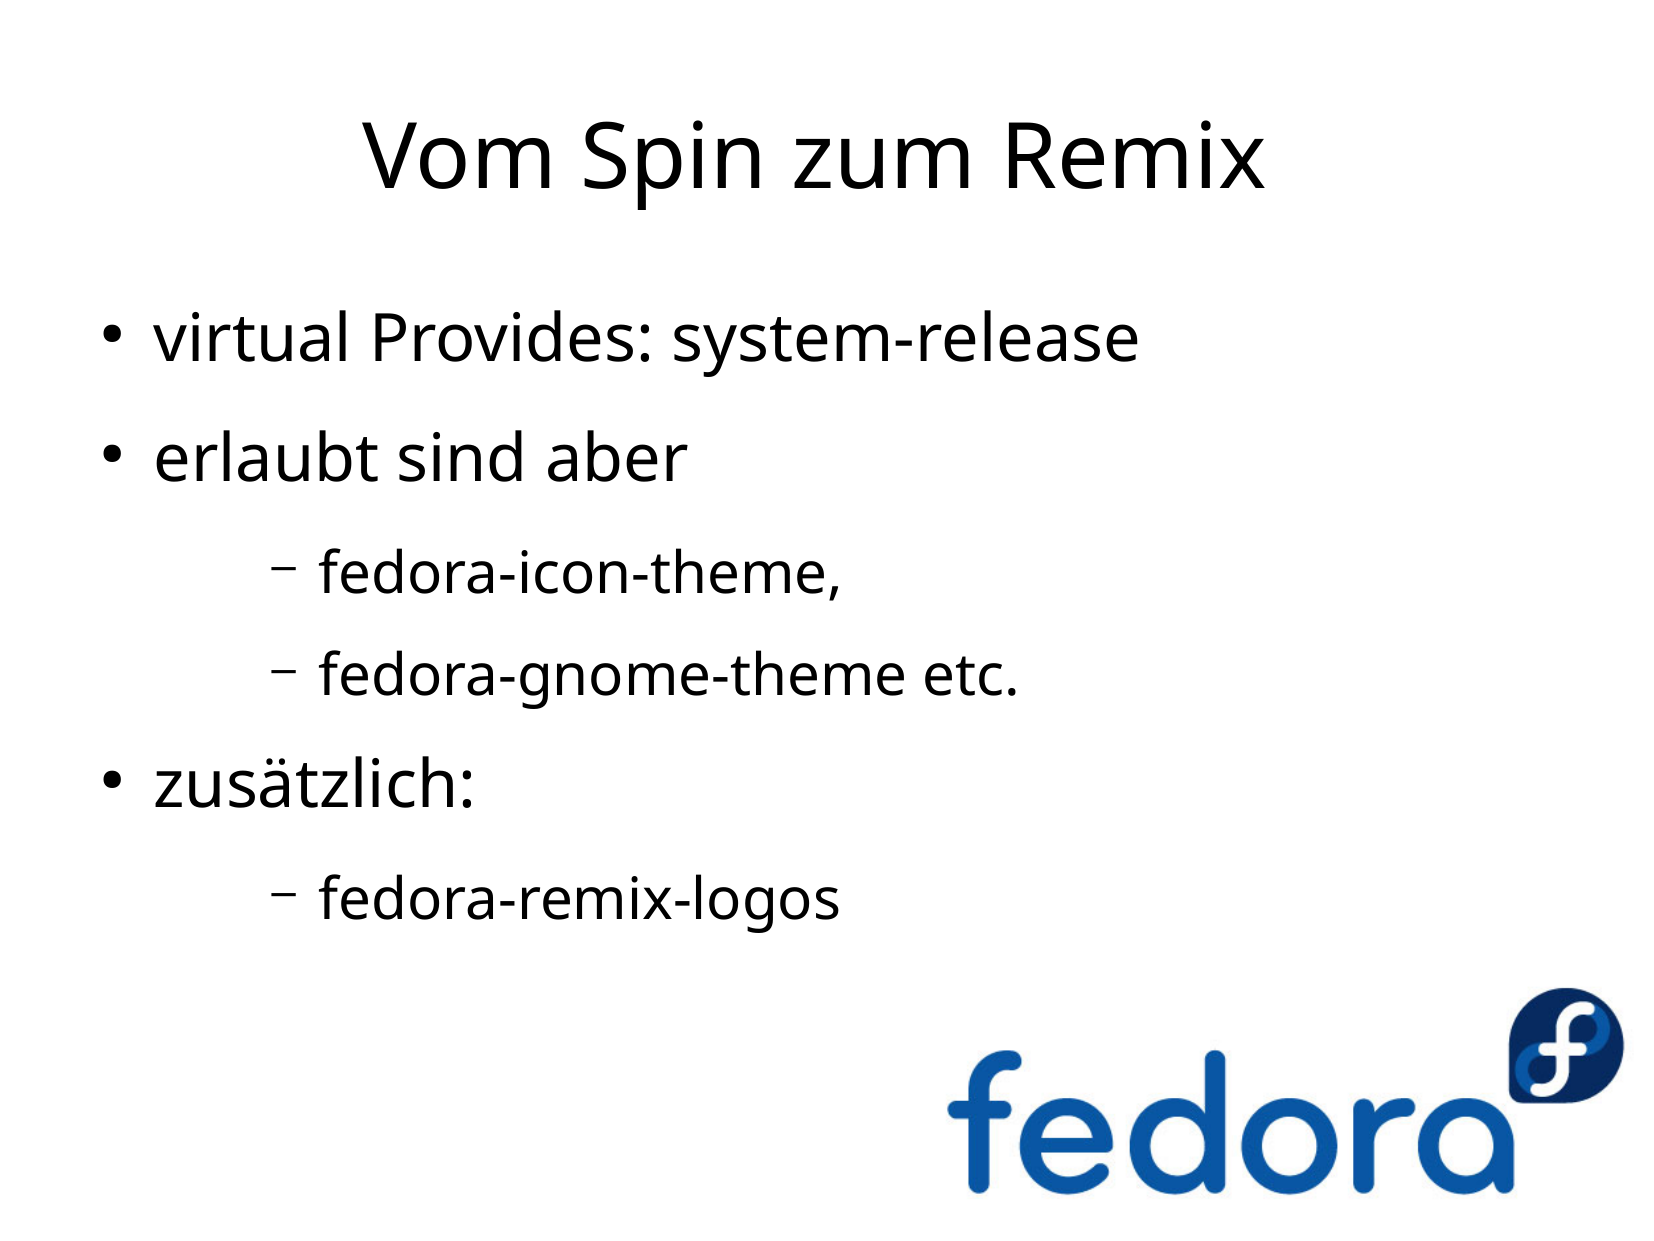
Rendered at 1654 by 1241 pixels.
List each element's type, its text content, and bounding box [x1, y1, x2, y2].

picture [925, 967, 1639, 1223]
title Vom Spin zum Remix [82, 49, 1571, 257]
list virtual Provides: system-release erlaubt sind aber fedora-icon-theme, fedora-gnome-theme etc. zusätzlich: fedora-remix-logos [82, 290, 1571, 1109]
